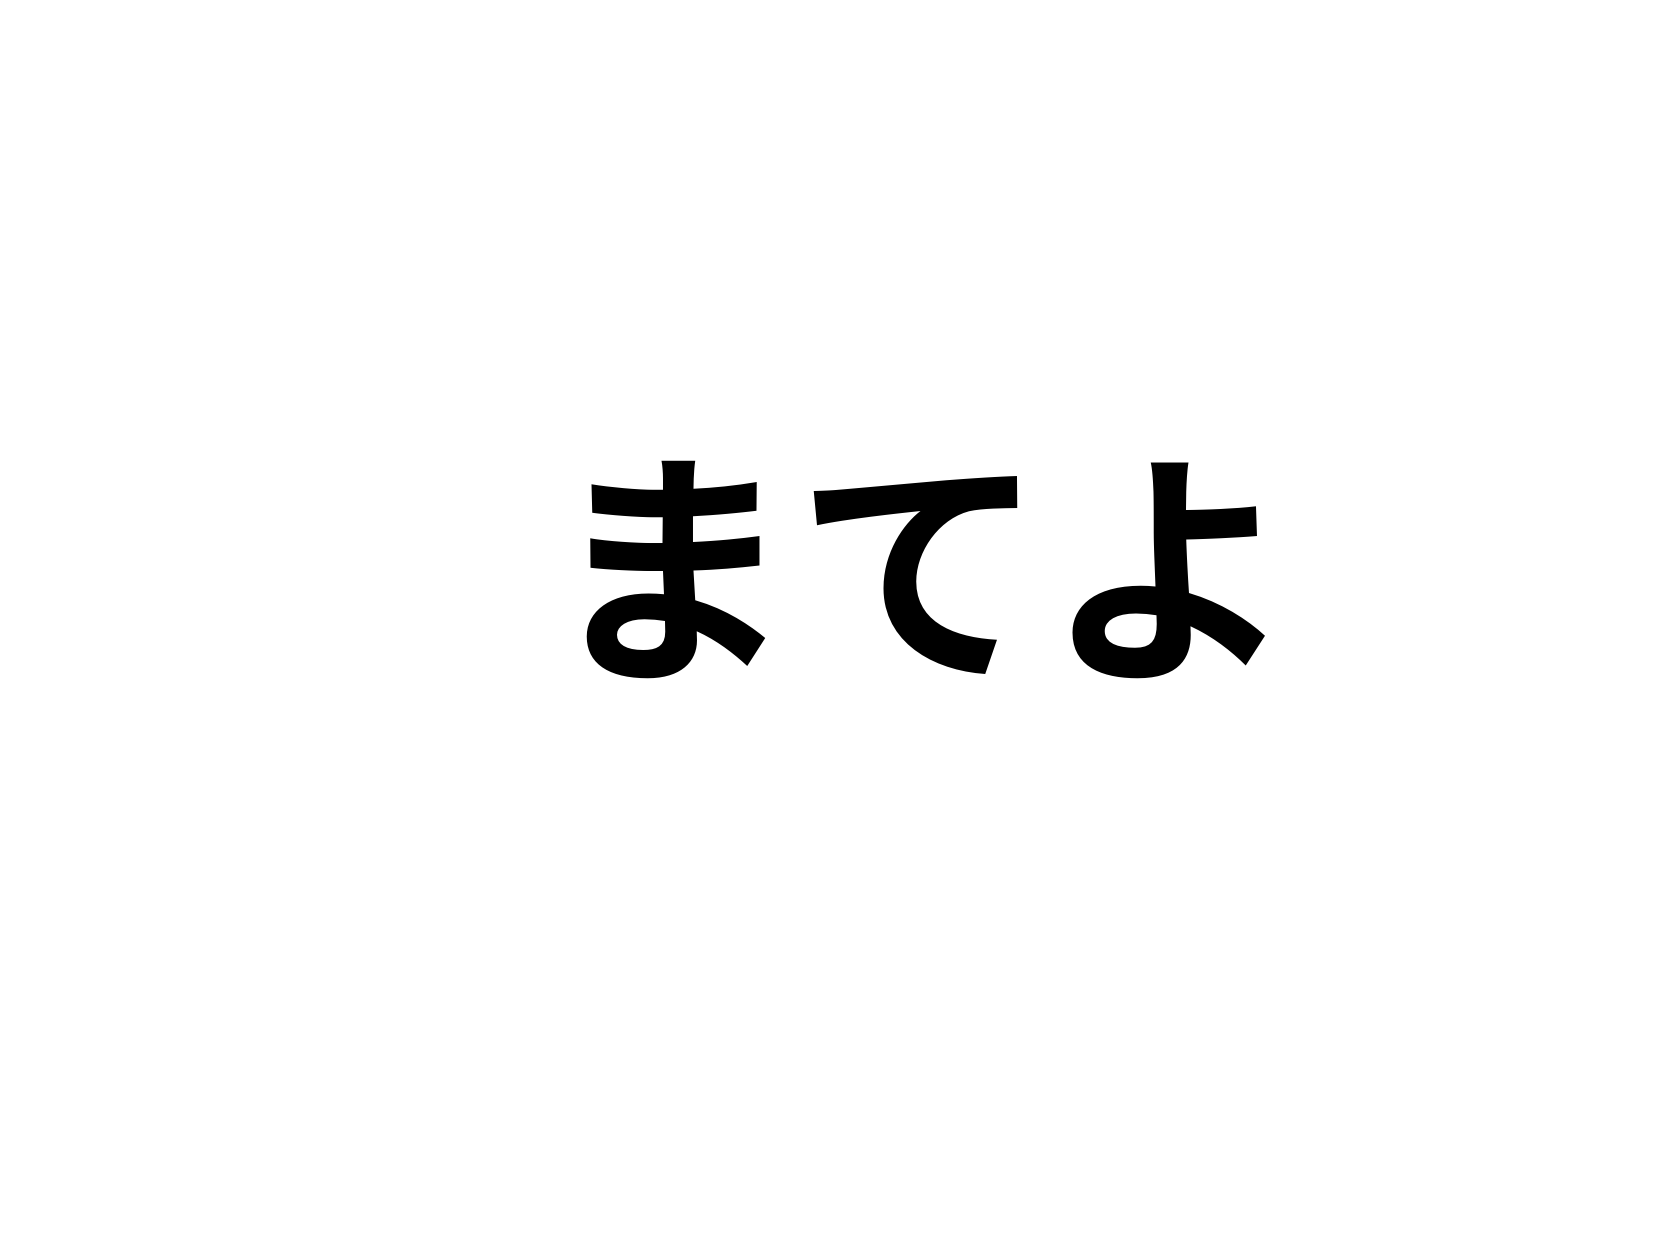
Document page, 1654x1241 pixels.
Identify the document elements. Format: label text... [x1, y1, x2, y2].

text_box まてよ [531, 365, 1182, 650]
